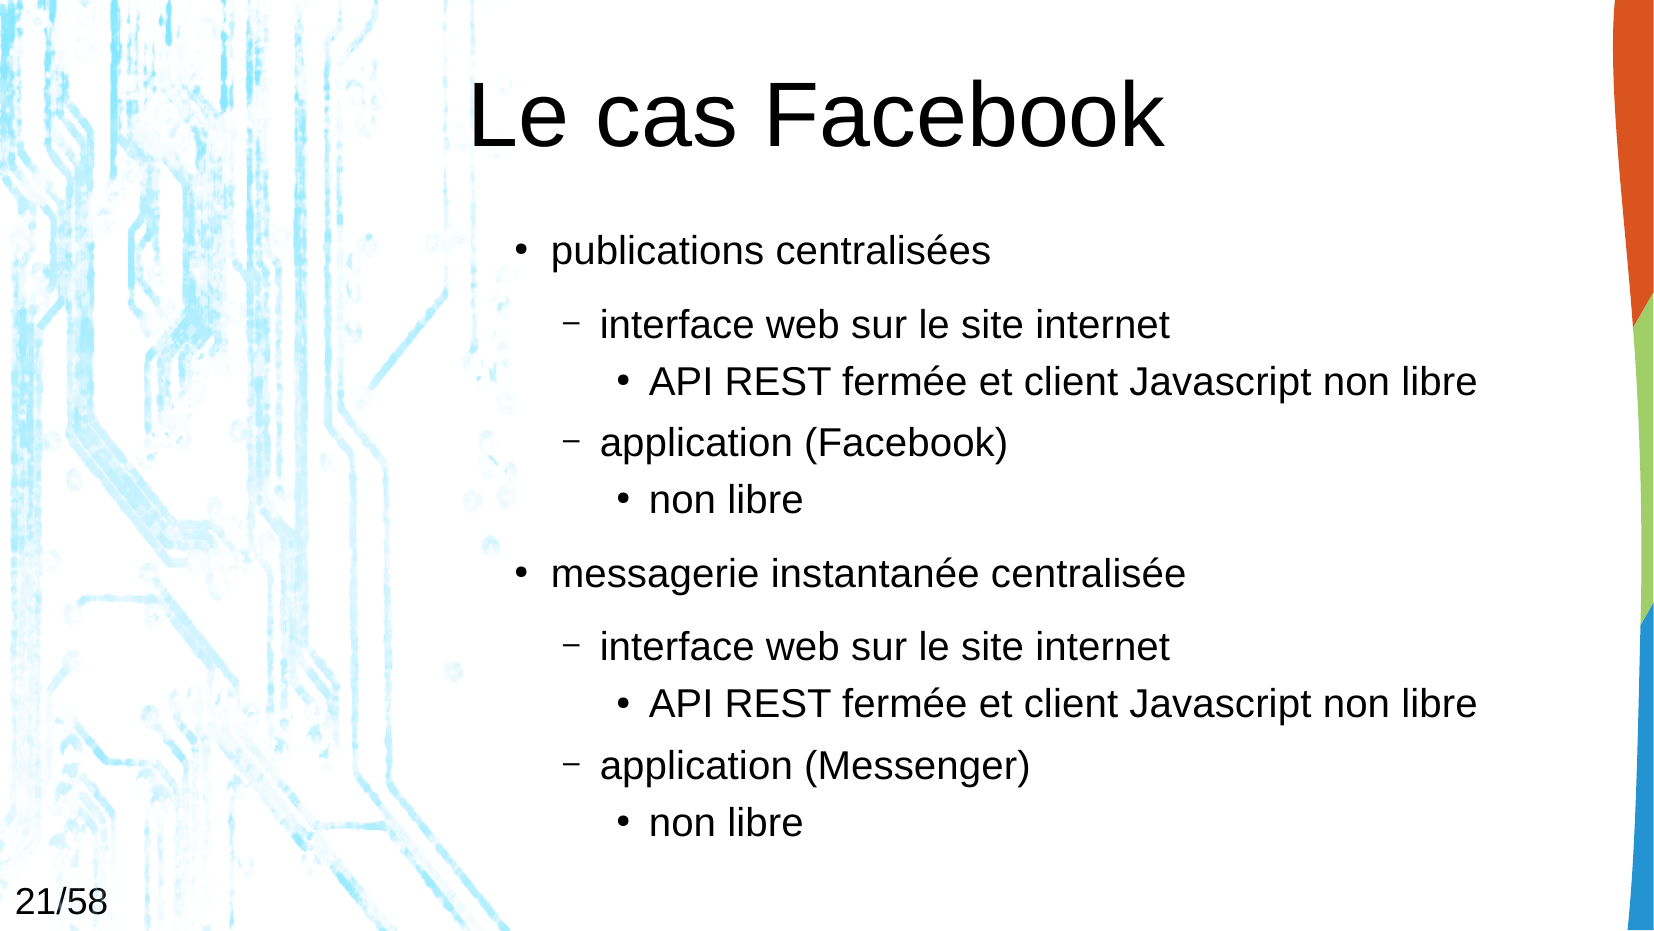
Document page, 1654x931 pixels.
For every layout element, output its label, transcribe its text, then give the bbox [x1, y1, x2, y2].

title Le cas Facebook [104, 37, 1530, 193]
list publications centralisées interface web sur le site internet API REST fermée et client Javascript non libre application (Facebook) non libre messagerie instantanée centralisée interface web sur le site internet API REST fermée et client Javascript non libre application (Messenger) non libre [501, 228, 1571, 857]
picture [0, 0, 517, 931]
